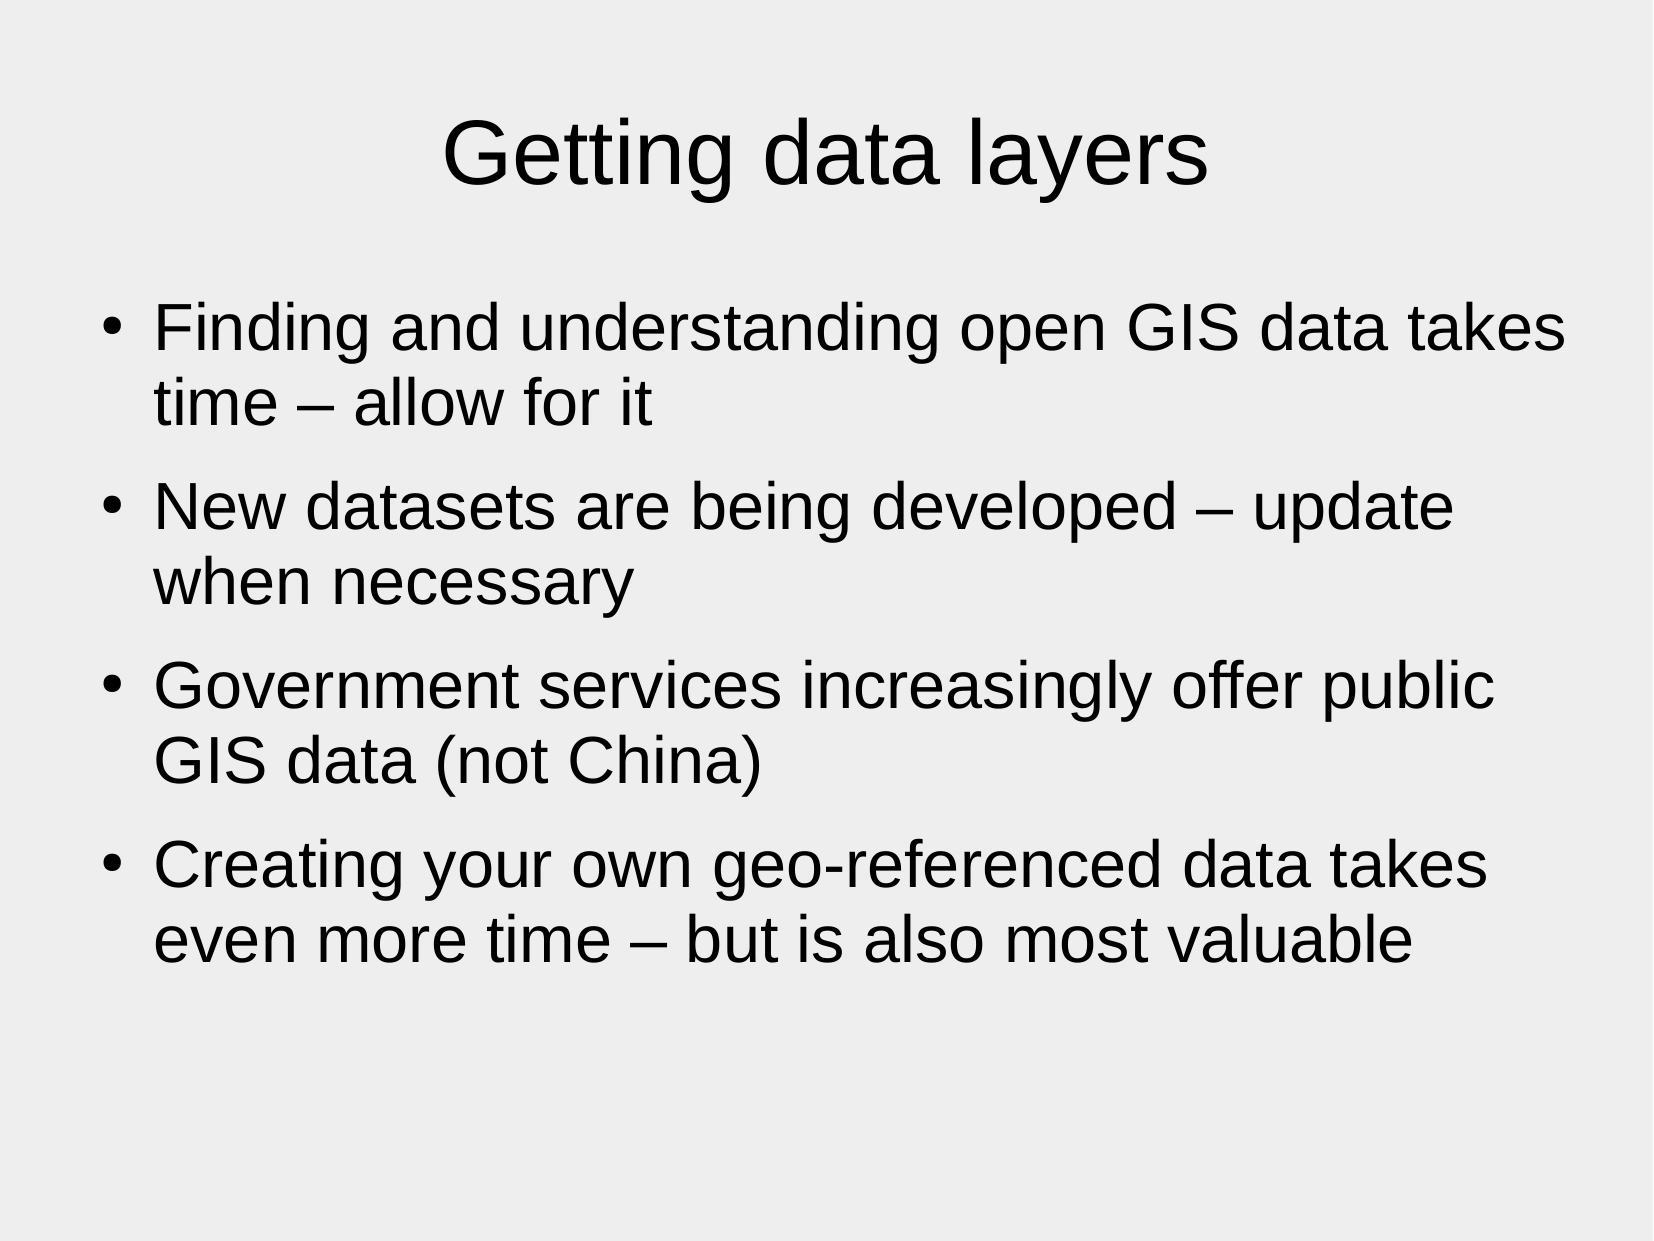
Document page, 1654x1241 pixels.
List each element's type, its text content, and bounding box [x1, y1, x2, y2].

list Finding and understanding open GIS data takes time – allow for it New datasets are being developed – update when necessary Government services increasingly offer public GIS data (not China) Creating your own geo-referenced data takes even more time – but is also most valuable [82, 290, 1571, 1010]
title Getting data layers [82, 49, 1571, 257]
